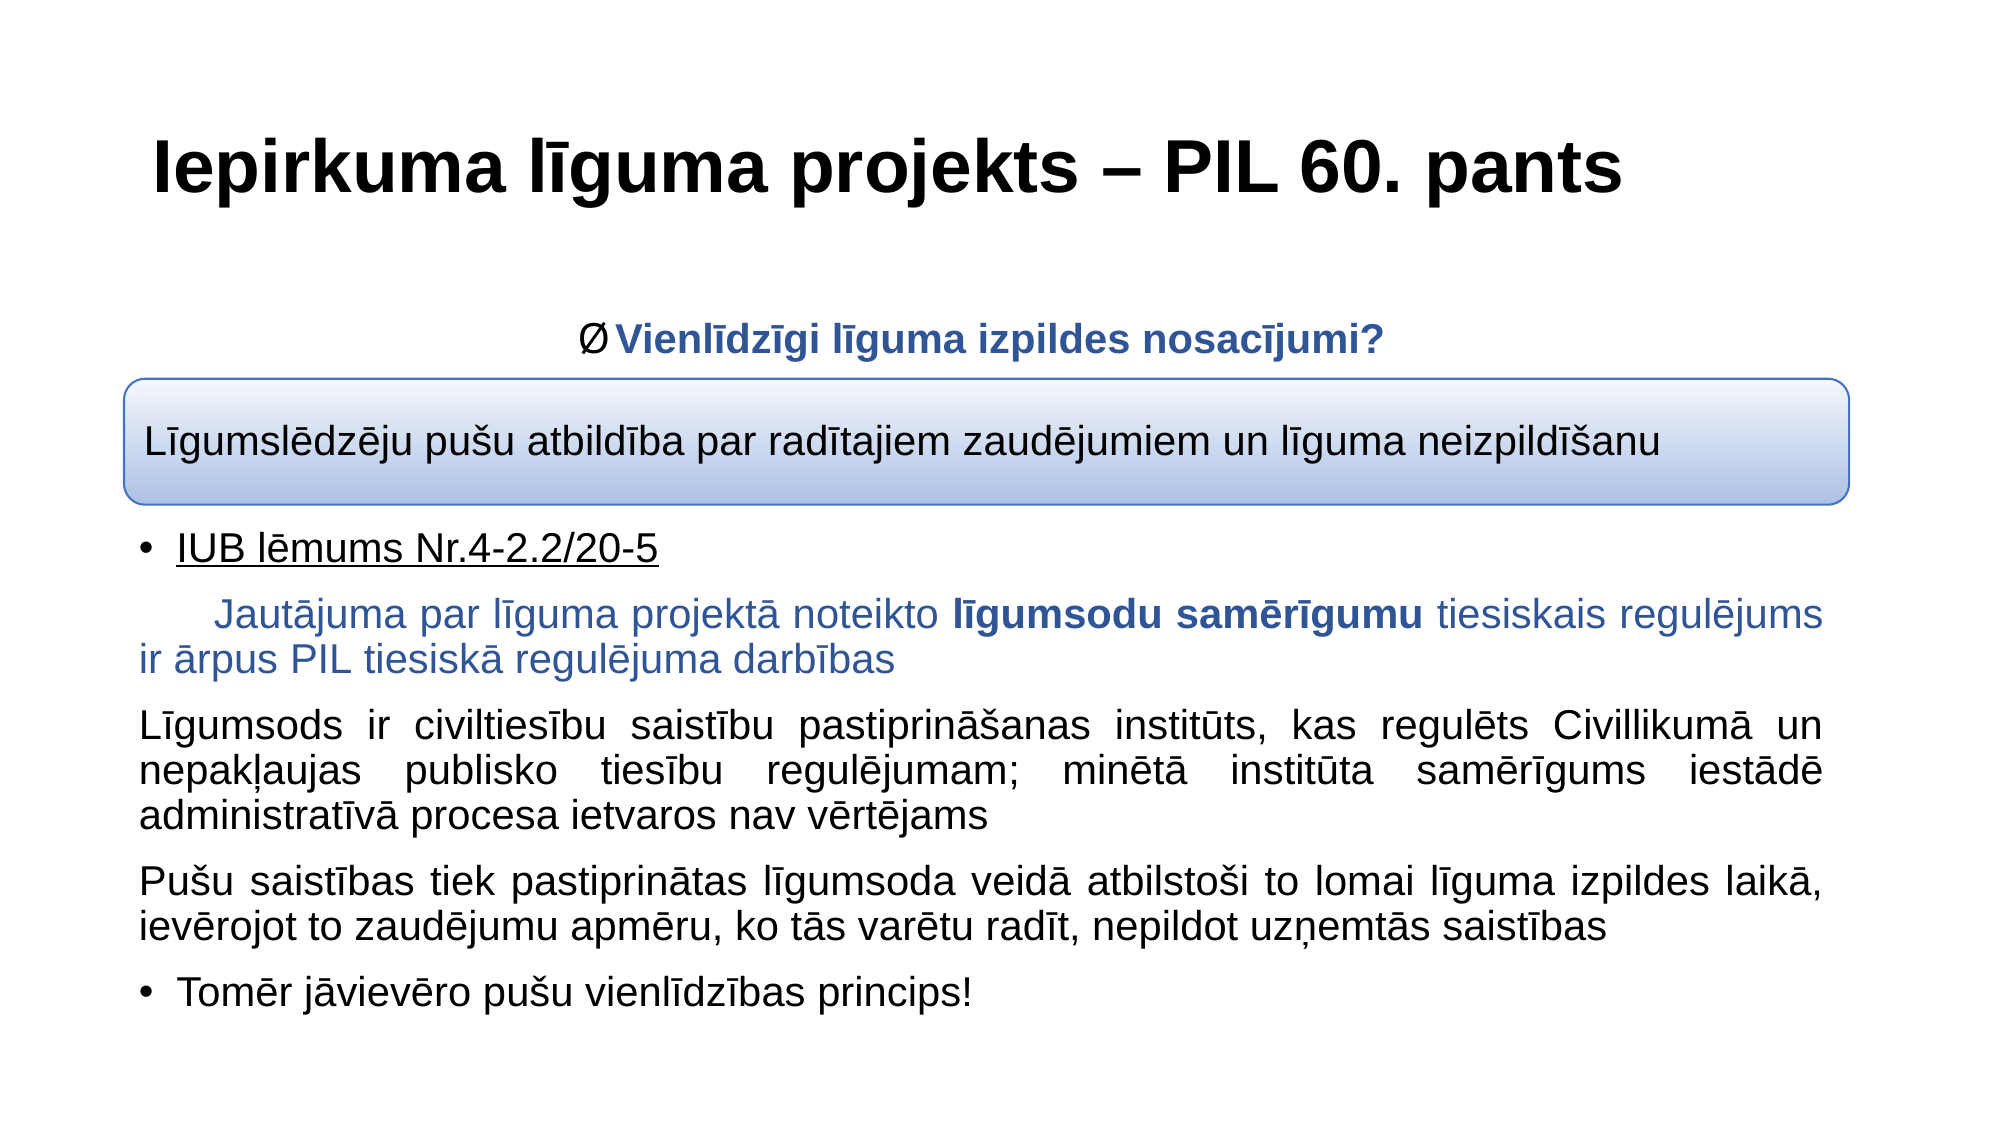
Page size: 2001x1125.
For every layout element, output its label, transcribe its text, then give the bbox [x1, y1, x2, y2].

list Vienlīdzīgi līguma izpildes nosacījumi? IUB lēmums Nr.4-2.2/20-5 Jautājuma par līguma projektā noteikto līgumsodu samērīgumu tiesiskais regulējums ir ārpus PIL tiesiskā regulējuma darbības Līgumsods ir civiltiesību saistību pastiprināšanas institūts, kas regulēts Civillikumā un nepakļaujas publisko tiesību regulējumam; minētā institūta samērīgums iestādē administratīvā procesa ietvaros nav vērtējams Pušu saistības tiek pastiprinātas līgumsoda veidā atbilstoši to lomai līguma izpildes laikā, ievērojot to zaudējumu apmēru, ko tās varētu radīt, nepildot uzņemtās saistības Tomēr jāvievēro pušu vienlīdzības princips! [124, 485, 1850, 1024]
text_box Līgumslēdzēju pušu atbildība par radītajiem zaudējumiem un līguma neizpildīšanu [124, 378, 1850, 505]
list Vienlīdzīgi līguma izpildes nosacījumi? IUB lēmums Nr.4-2.2/20-5 Jautājuma par līguma projektā noteikto līgumsodu samērīgumu tiesiskais regulējums ir ārpus PIL tiesiskā regulējuma darbības Līgumsods ir civiltiesību saistību pastiprināšanas institūts, kas regulēts Civillikumā un nepakļaujas publisko tiesību regulējumam; minētā institūta samērīgums iestādē administratīvā procesa ietvaros nav vērtējams Pušu saistības tiek pastiprinātas līgumsoda veidā atbilstoši to lomai līguma izpildes laikā, ievērojot to zaudējumu apmēru, ko tās varētu radīt, nepildot uzņemtās saistības Tomēr jāvievēro pušu vienlīdzības princips! [124, 309, 1850, 398]
title Iepirkuma līguma projekts – PIL 60. pants [137, 59, 1863, 278]
